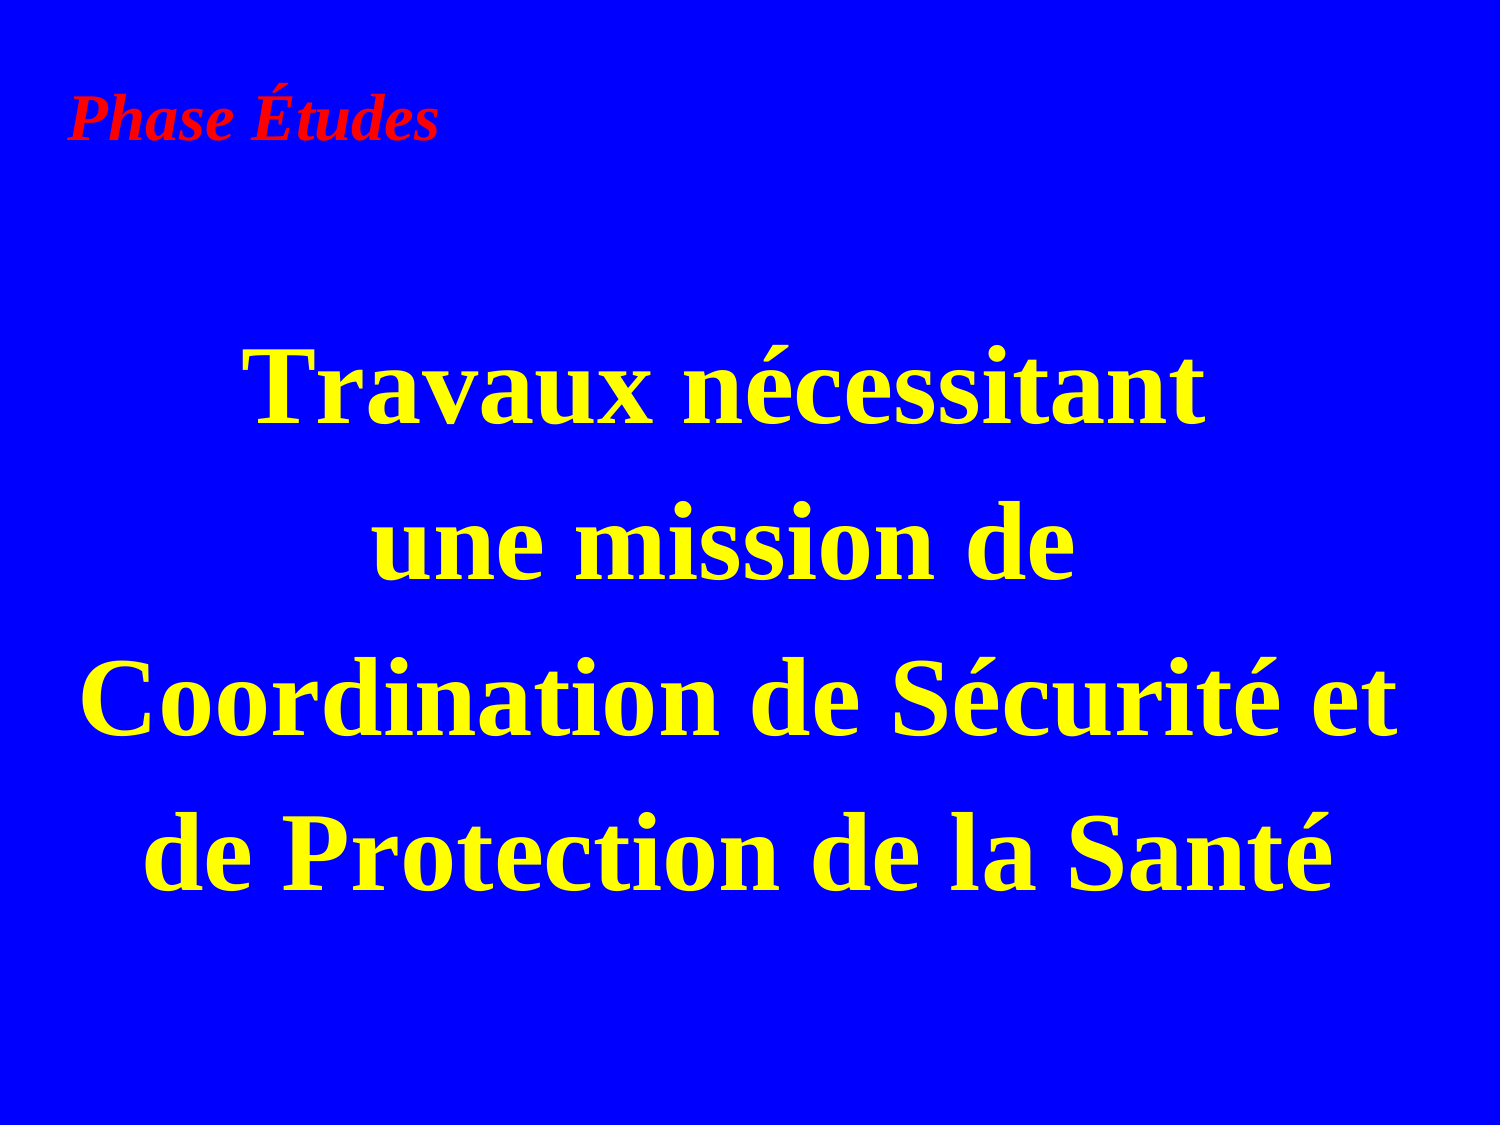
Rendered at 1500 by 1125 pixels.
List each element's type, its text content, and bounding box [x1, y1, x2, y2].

text_box Phase Études [53, 66, 891, 162]
title Travaux nécessitant une mission de Coordination de Sécurité et de Protection de la Santé [41, 148, 1436, 1059]
